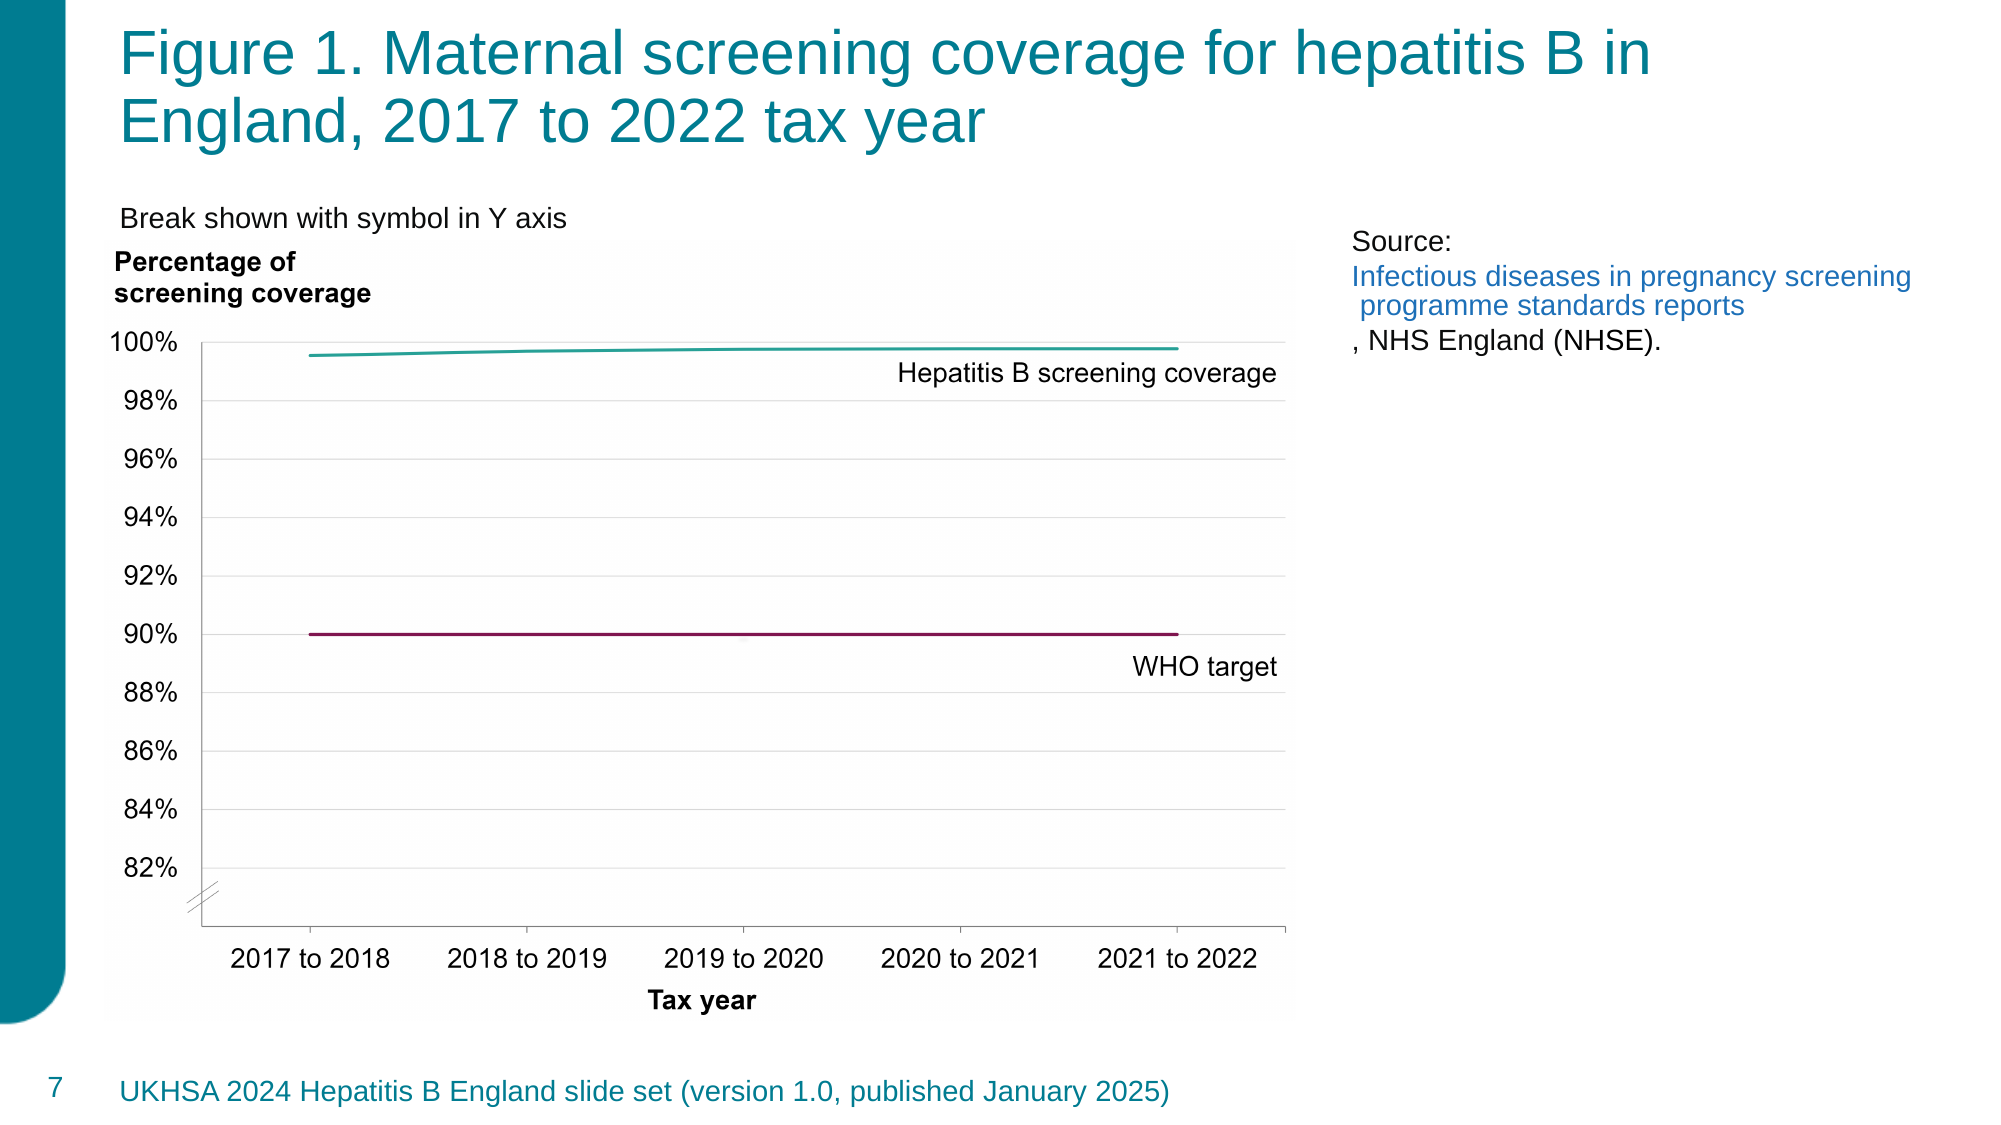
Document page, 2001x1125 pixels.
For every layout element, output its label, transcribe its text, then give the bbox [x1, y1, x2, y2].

text_box UKHSA 2024 Hepatitis B England slide set (version 1.0, published January 2025) [104, 1060, 1747, 1120]
title Figure 1. Maternal screening coverage for hepatitis B in England, 2017 to 2022 tax year [104, 13, 1930, 173]
picture [104, 240, 1296, 1021]
text_box Break shown with symbol in Y axis [104, 191, 607, 240]
text_box [6, 1056, 105, 1117]
text_box Source: Infectious diseases in pregnancy screening programme standards reports, NHS England (NHSE). [1336, 215, 1929, 335]
